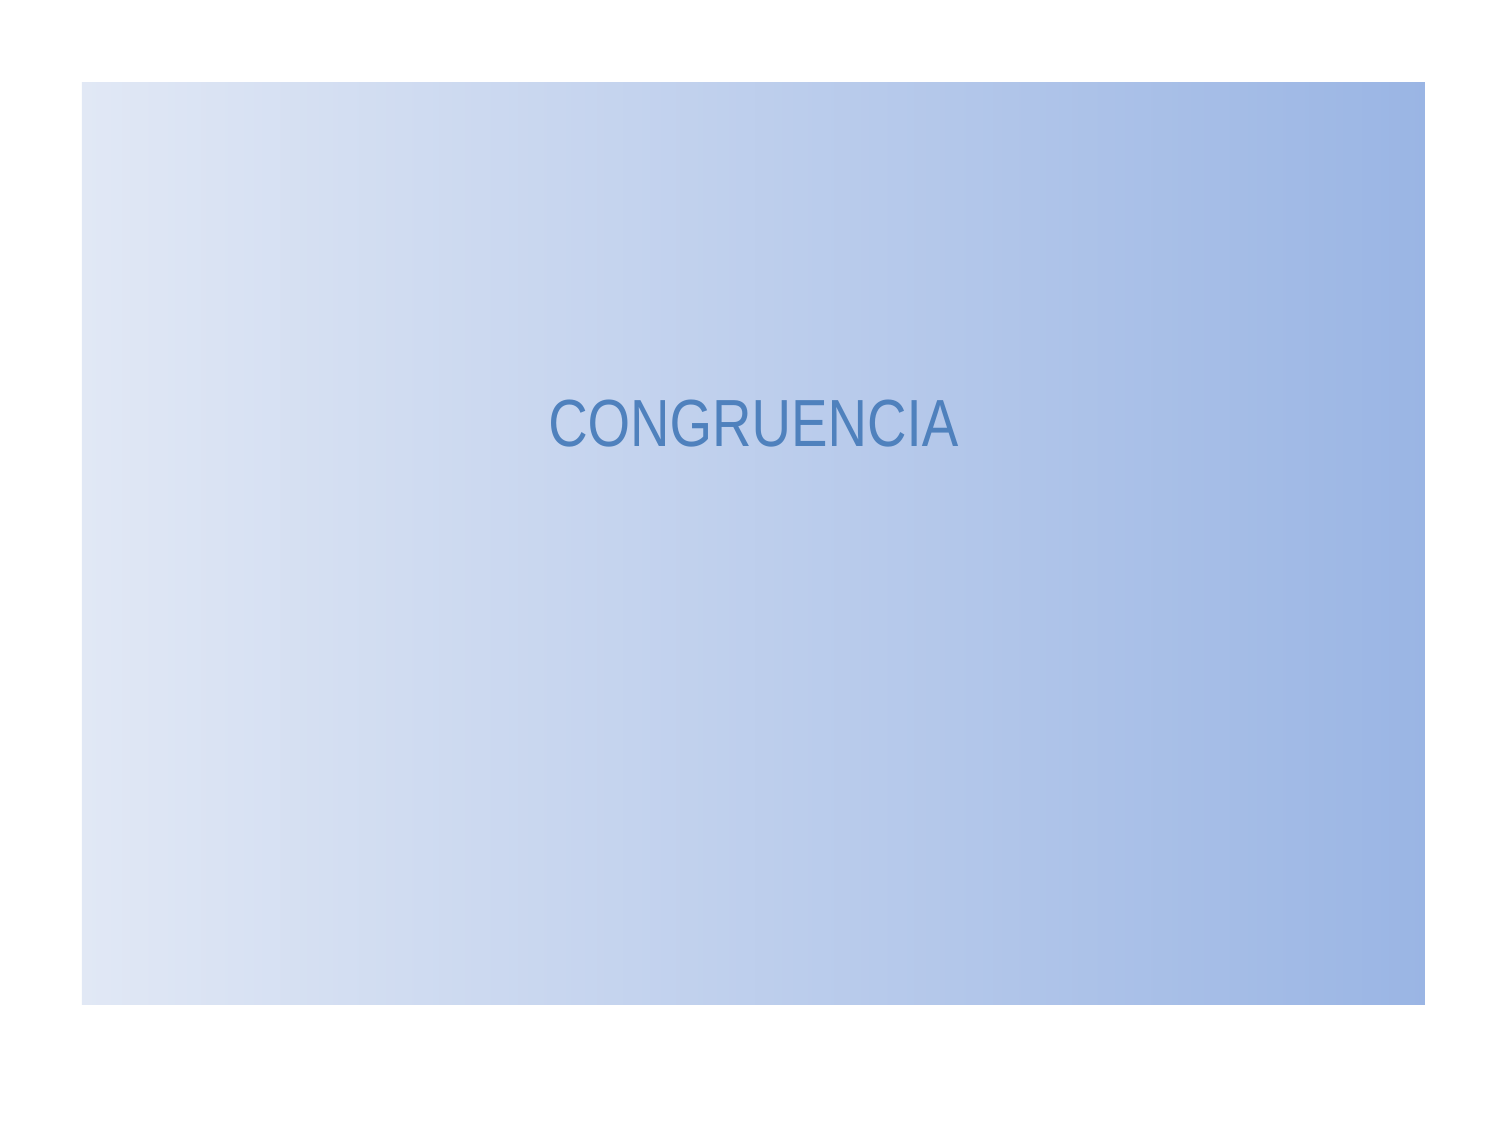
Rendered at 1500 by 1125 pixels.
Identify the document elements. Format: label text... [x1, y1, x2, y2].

list CONGRUENCIA [81, 82, 1425, 1006]
